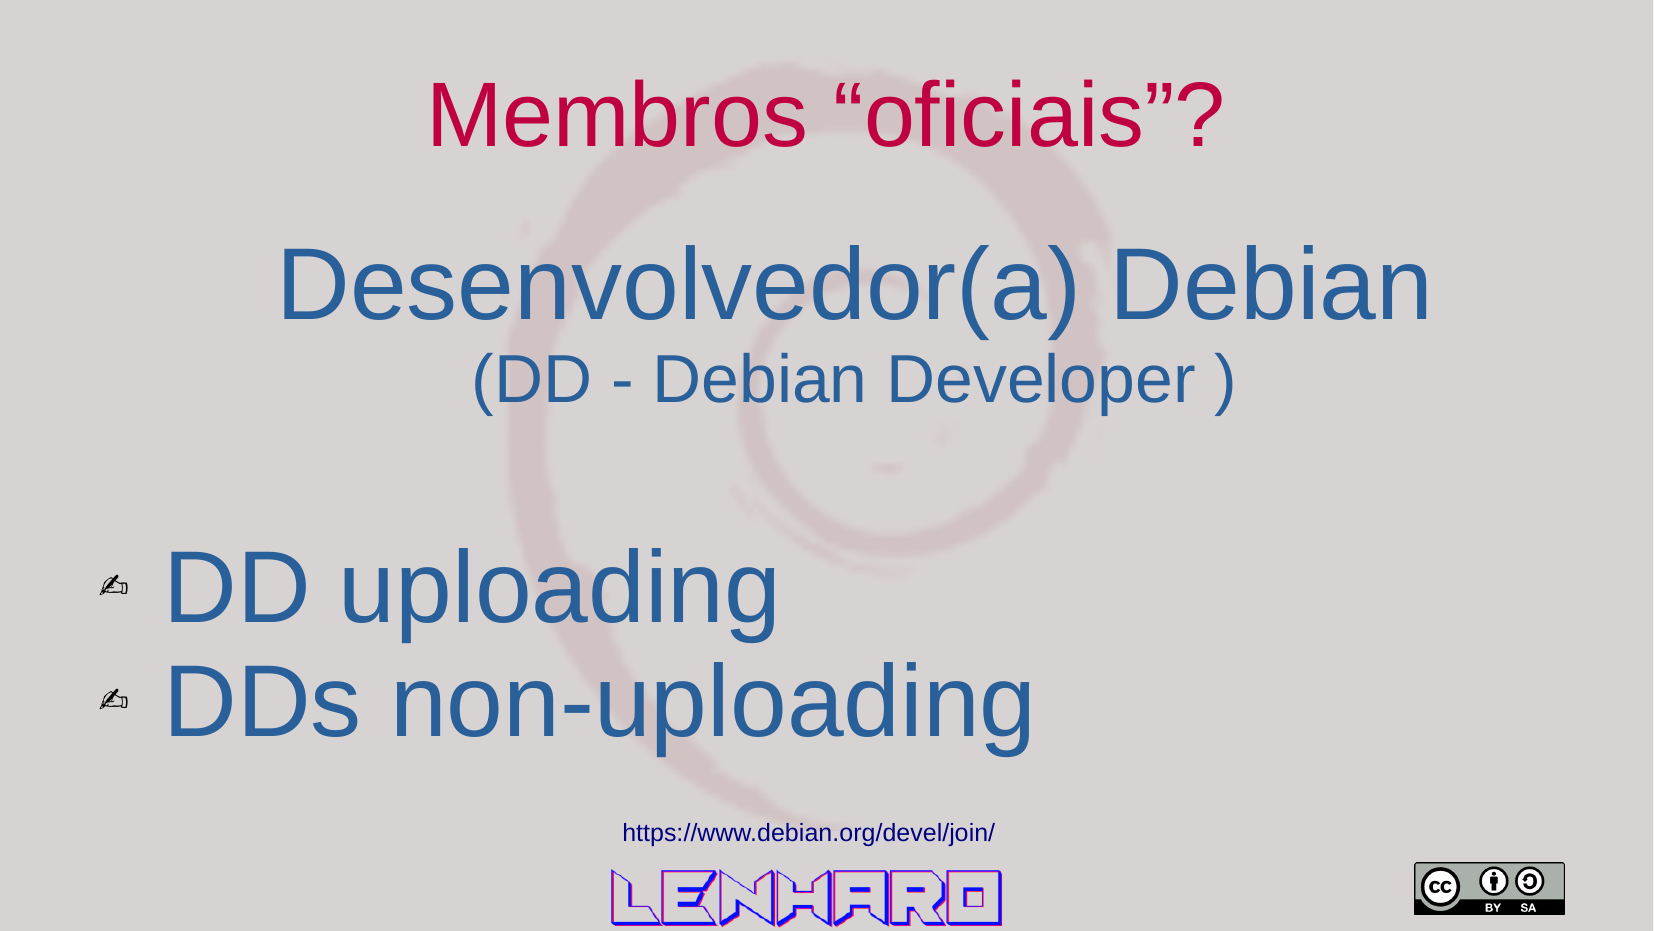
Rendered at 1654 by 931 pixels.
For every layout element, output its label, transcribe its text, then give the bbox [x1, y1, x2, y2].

title Membros “oficiais”? [82, 37, 1571, 193]
picture [0, 0, 1654, 931]
text_box https://www.debian.org/devel/join/ [59, 811, 1560, 854]
list Desenvolvedor(a) Debian (DD - Debian Developer ) DD uploading DDs non-uploading [86, 226, 1576, 767]
